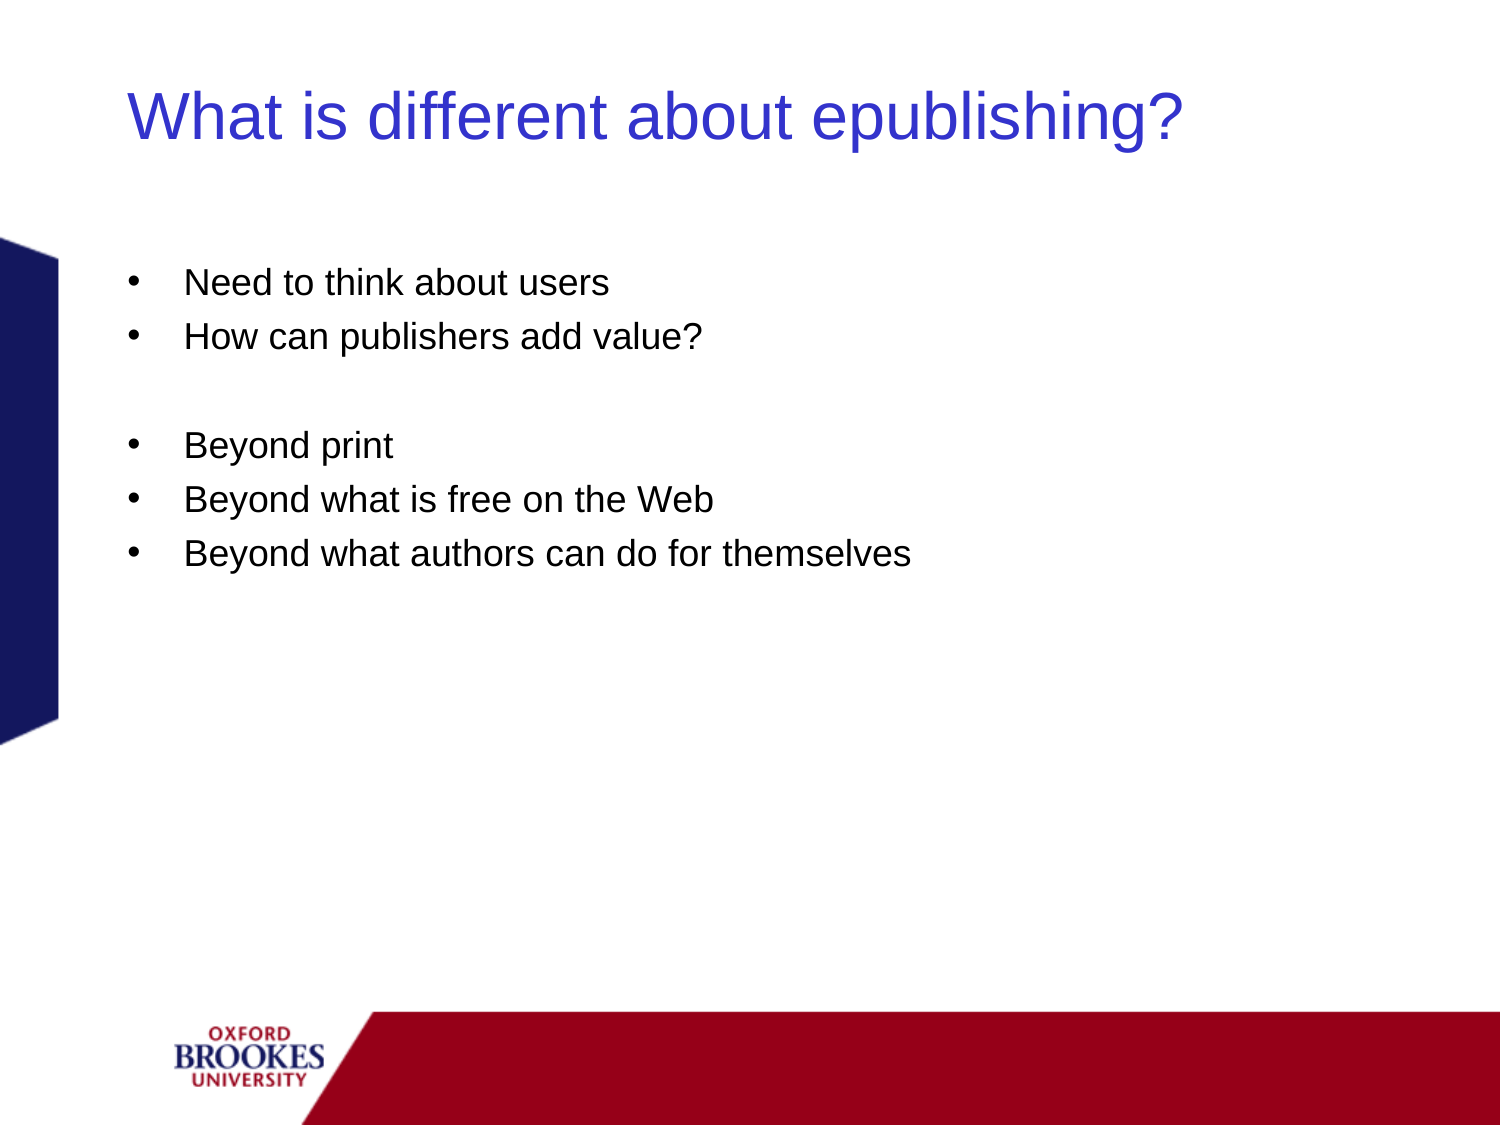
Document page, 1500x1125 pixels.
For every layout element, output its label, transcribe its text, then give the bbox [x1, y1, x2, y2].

list Need to think about users How can publishers add value? Beyond print Beyond what is free on the Web Beyond what authors can do for themselves [112, 249, 1388, 1001]
picture [0, 0, 1500, 1125]
title What is different about epublishing? [112, 56, 1388, 170]
